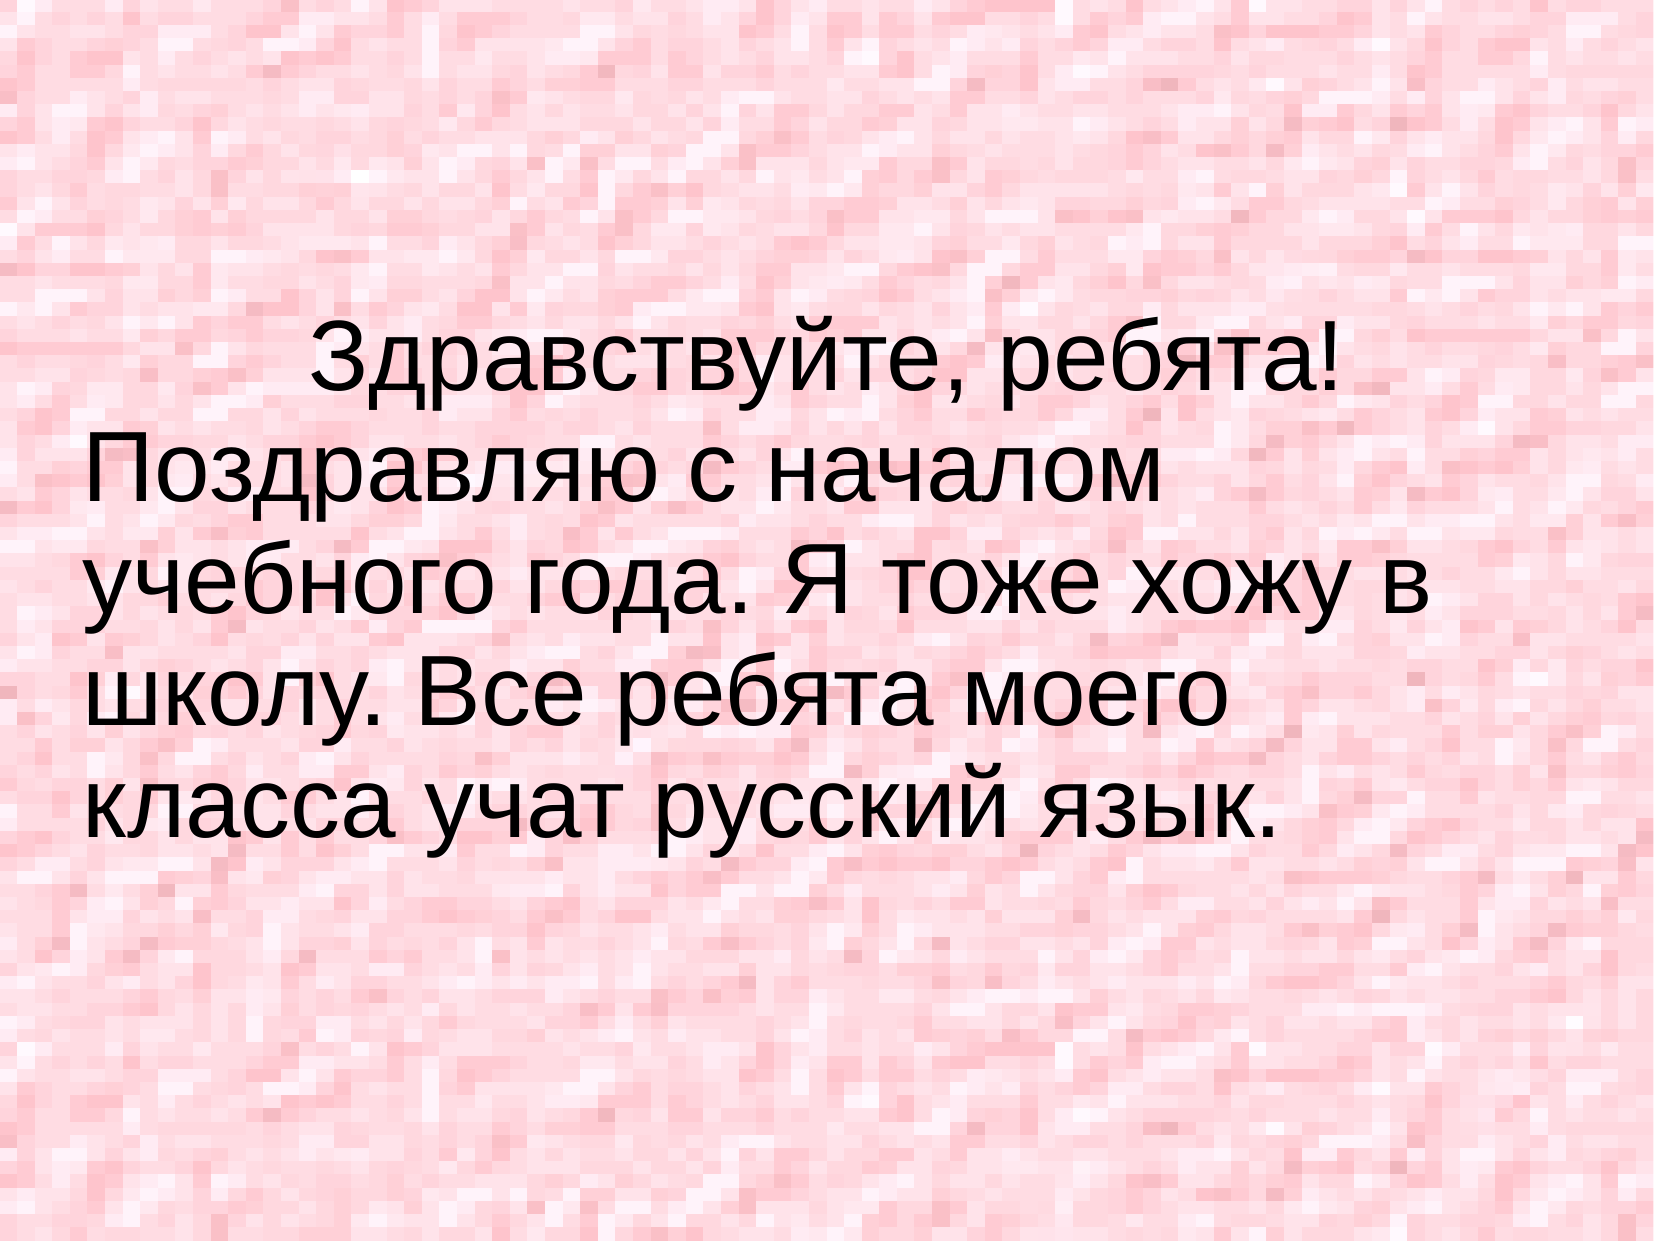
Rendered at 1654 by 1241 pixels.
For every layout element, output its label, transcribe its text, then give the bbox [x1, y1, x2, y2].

subtitle Здравствуйте, ребята! Поздравляю с началом учебного года. Я тоже хожу в школу. Все ребята моего класса учат русский язык. [82, 49, 1571, 1109]
picture [0, 0, 1654, 1241]
